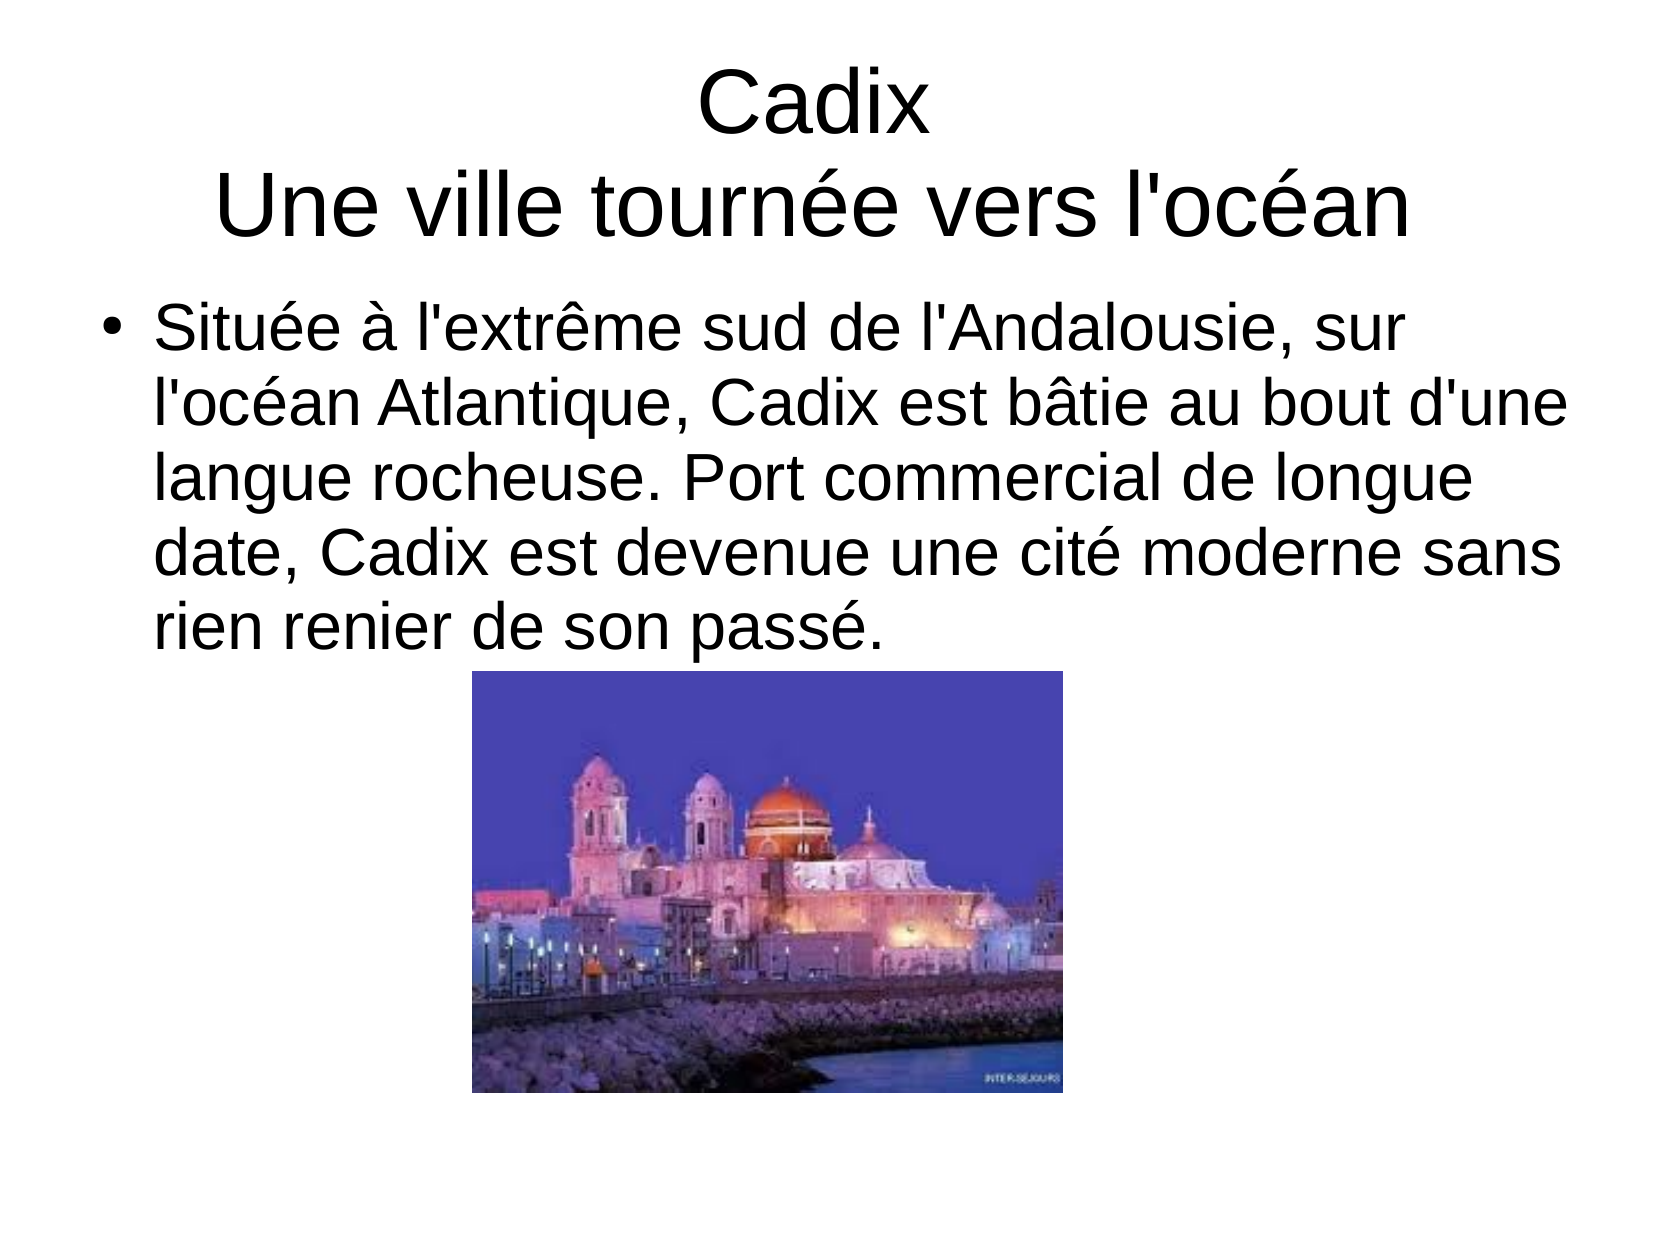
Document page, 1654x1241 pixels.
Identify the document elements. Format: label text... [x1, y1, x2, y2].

list Située à l'extrême sud de l'Andalousie, sur l'océan Atlantique, Cadix est bâtie au bout d'une langue rocheuse. Port commercial de longue date, Cadix est devenue une cité moderne sans rien renier de son passé. [82, 290, 1571, 1094]
title Cadix Une ville tournée vers l'océan [82, 50, 1571, 256]
picture [472, 671, 1063, 1093]
